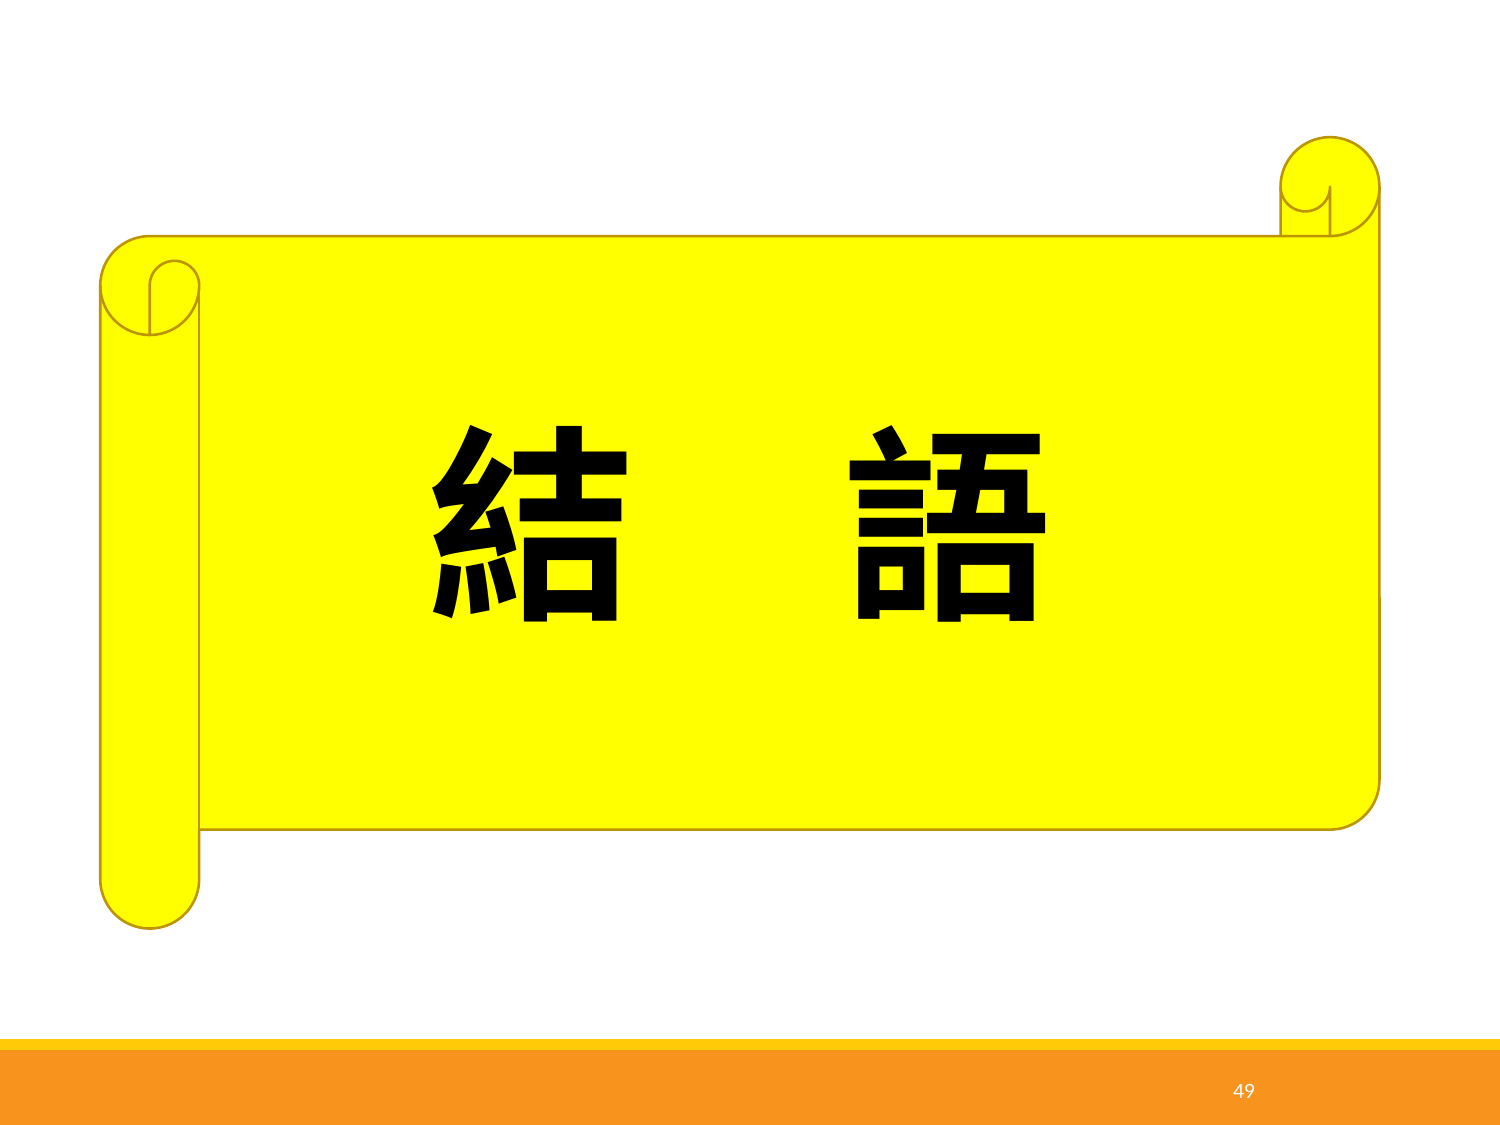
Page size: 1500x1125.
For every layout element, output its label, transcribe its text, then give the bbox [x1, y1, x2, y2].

text_box 49 [1218, 1059, 1380, 1120]
text_box 結 語 [361, 387, 1118, 655]
text_box [100, 137, 1380, 929]
